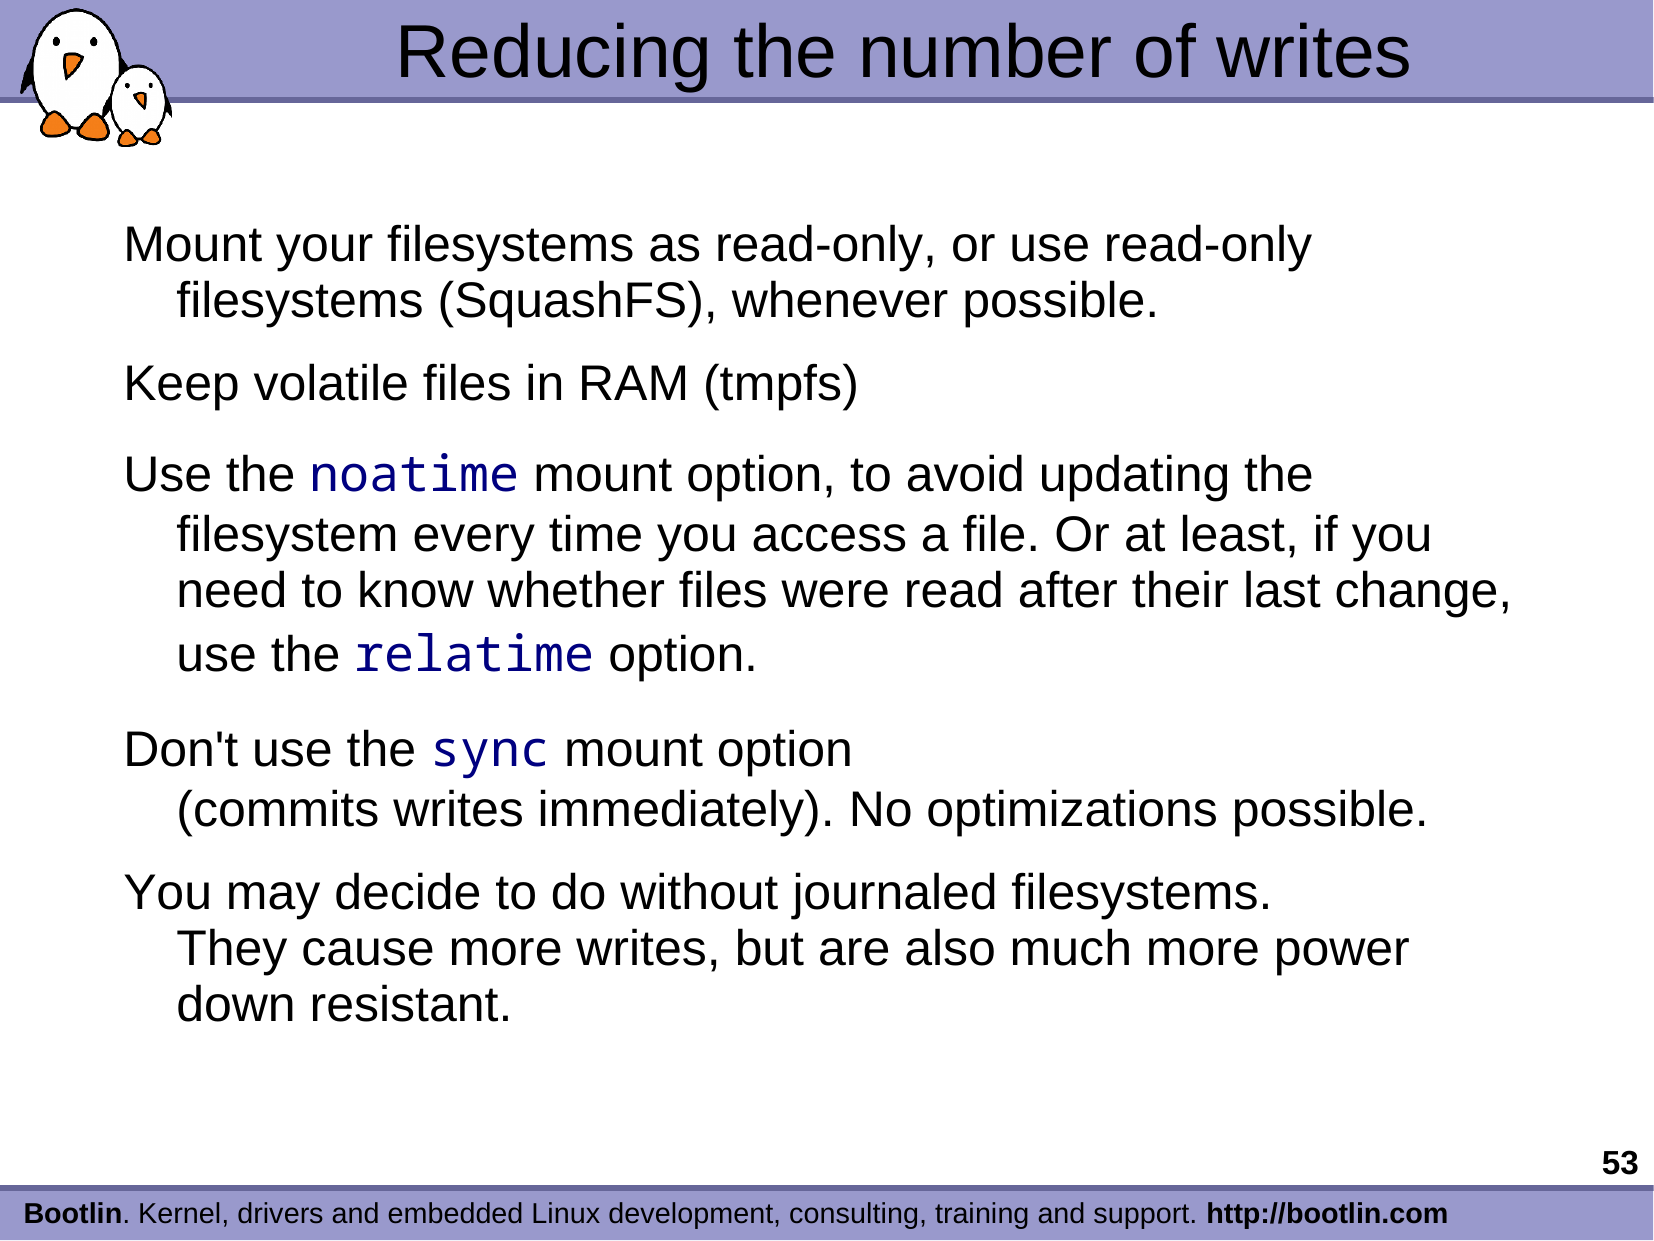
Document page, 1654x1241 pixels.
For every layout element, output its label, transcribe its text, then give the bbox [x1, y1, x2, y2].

title Reducing the number of writes [178, 5, 1631, 97]
list Mount your filesystems as read-only, or use read-only filesystems (SquashFS), whenever possible. Keep volatile files in RAM (tmpfs) Use the noatime mount option, to avoid updating the filesystem every time you access a file. Or at least, if you need to know whether files were read after their last change, use the relatime option. Don't use the sync mount option (commits writes immediately). No optimizations possible. You may decide to do without journaled filesystems. They cause more writes, but are also much more power down resistant. [105, 216, 1518, 1072]
picture [20, 8, 172, 147]
